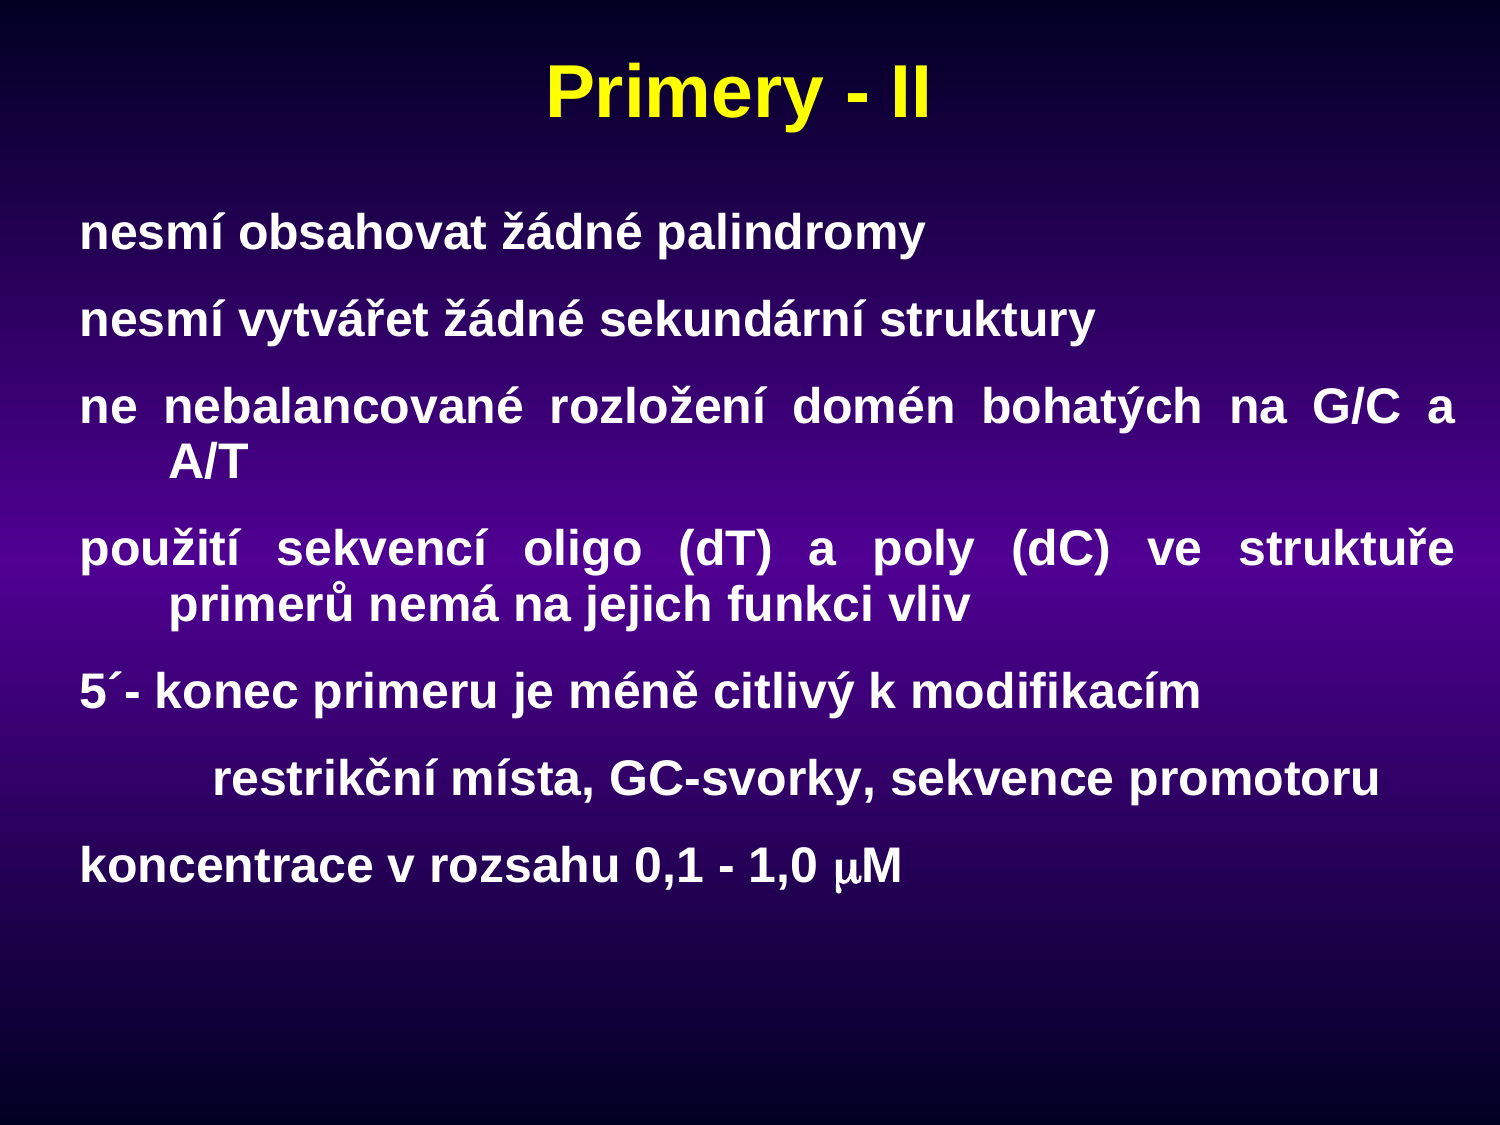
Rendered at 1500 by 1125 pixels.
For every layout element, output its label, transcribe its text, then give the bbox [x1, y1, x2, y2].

text_box nesmí obsahovat žádné palindromy nesmí vytvářet žádné sekundární struktury ne nebalancované rozložení domén bohatých na G/C a A/T použití sekvencí oligo (dT) a poly (dC) ve struktuře primerů nemá na jejich funkci vliv 5´- konec primeru je méně citlivý k modifikacím restrikční místa, GC-svorky, sekvence promotoru koncentrace v rozsahu 0,1 - 1,0 M [64, 196, 1471, 902]
title Primery - II [64, 35, 1413, 149]
